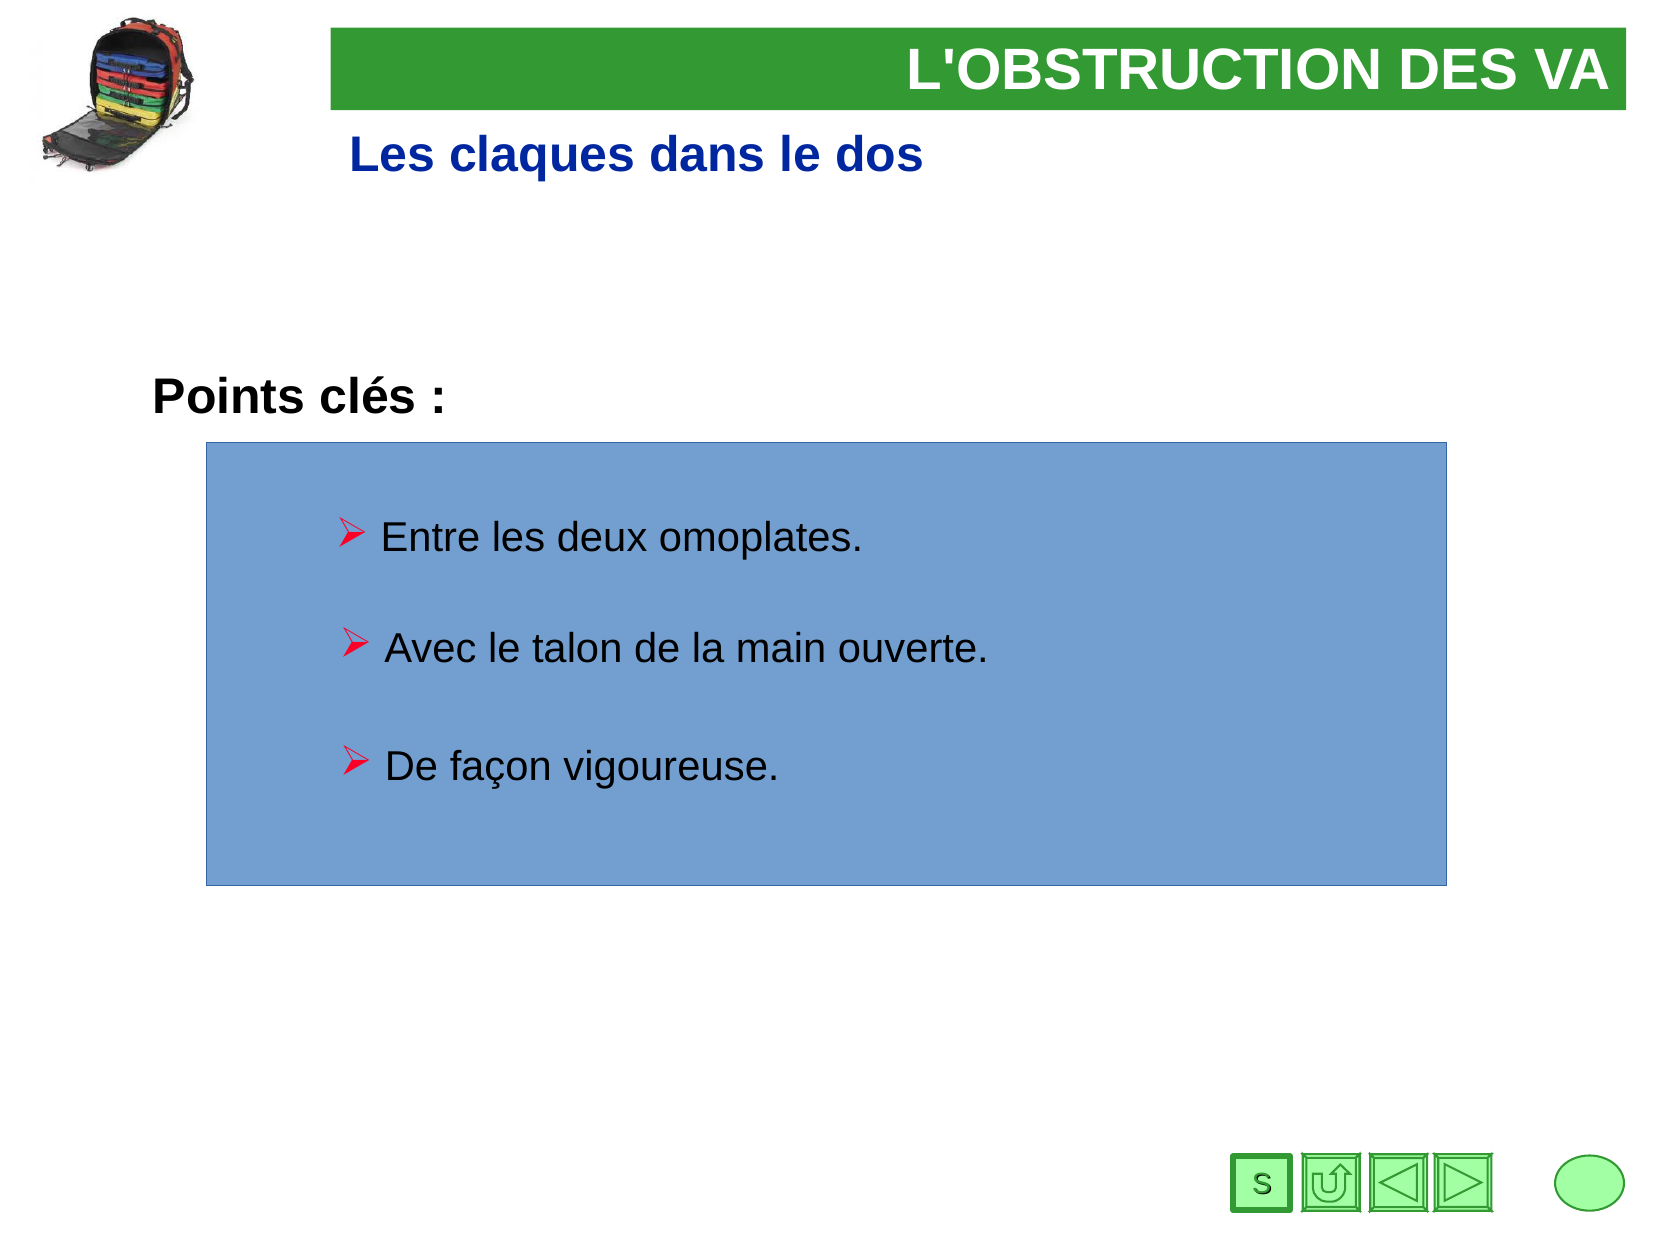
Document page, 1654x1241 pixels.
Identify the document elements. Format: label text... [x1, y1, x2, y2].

text_box Entre les deux omoplates. [321, 506, 1522, 569]
text_box De façon vigoureuse. [325, 735, 1526, 798]
text_box Avec le talon de la main ouverte. [324, 617, 1525, 679]
title Les claques dans le dos [334, 118, 1630, 201]
text_box Points clés : [138, 360, 1070, 432]
text_box [1555, 1155, 1625, 1211]
text_box L'OBSTRUCTION DES VA [330, 27, 1626, 111]
text_box [206, 442, 1447, 886]
picture [29, 5, 201, 183]
